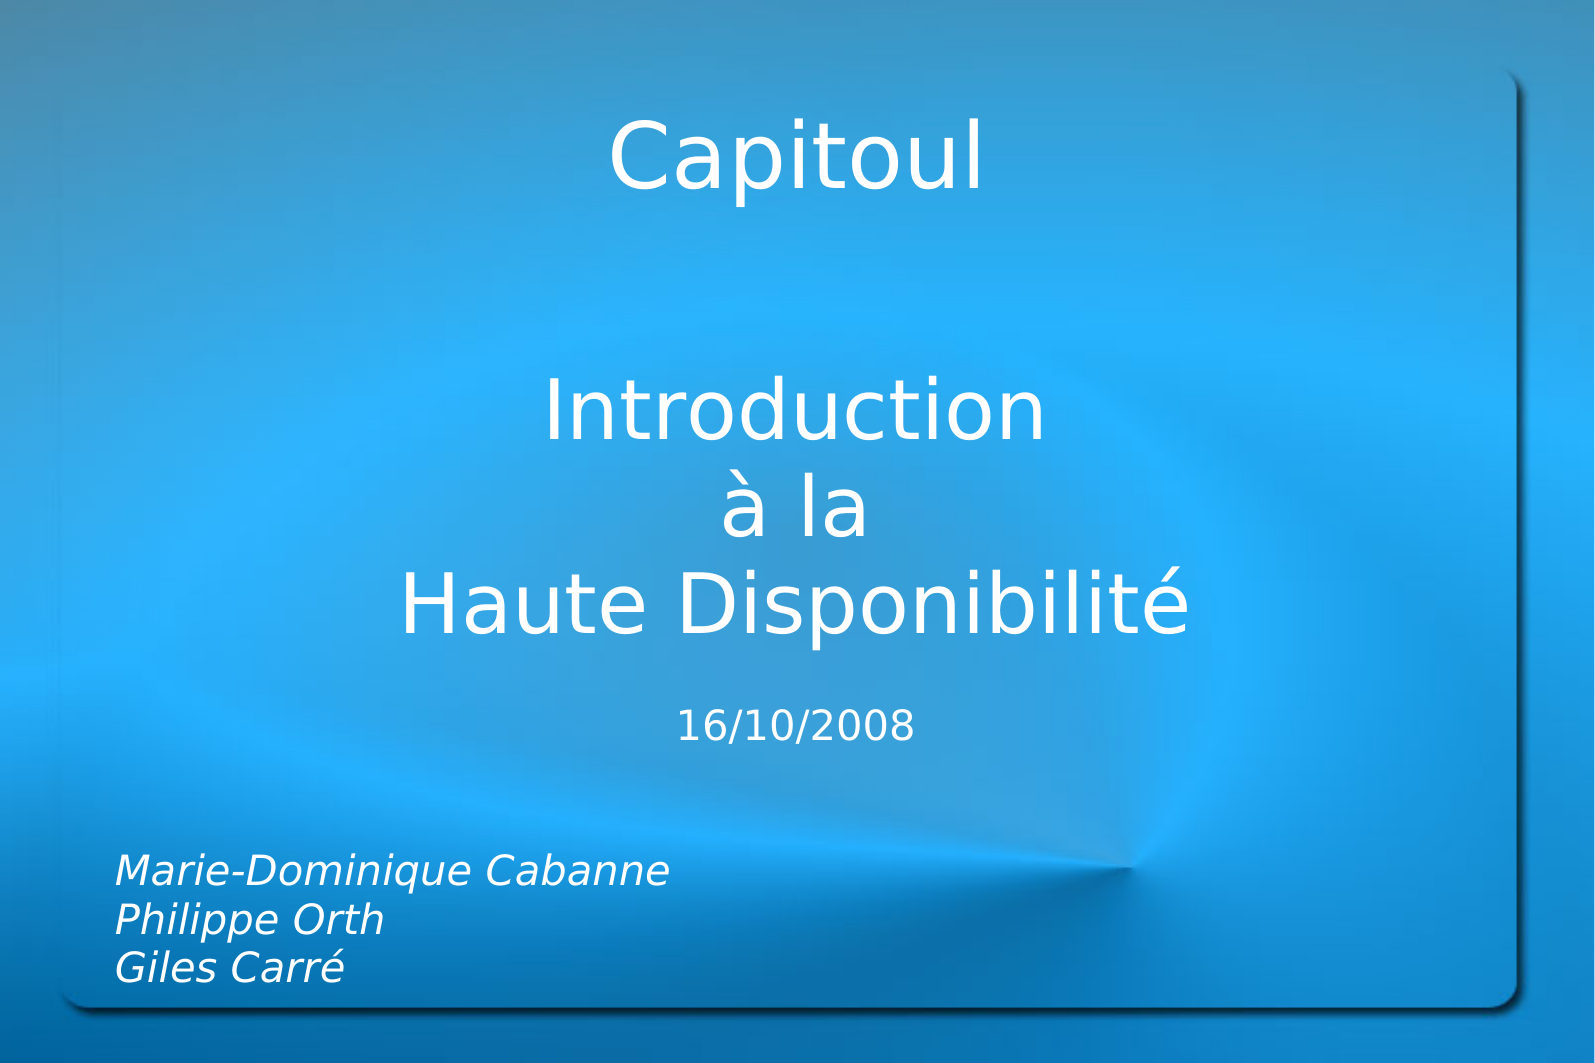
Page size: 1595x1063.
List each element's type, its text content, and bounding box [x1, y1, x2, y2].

subtitle Introduction à la Haute Disponibilité 16/10/2008 Marie-Dominique Cabanne Philippe Orth Giles Carré [114, 264, 1477, 993]
picture [0, 0, 1595, 1063]
title Capitoul [117, 103, 1479, 211]
